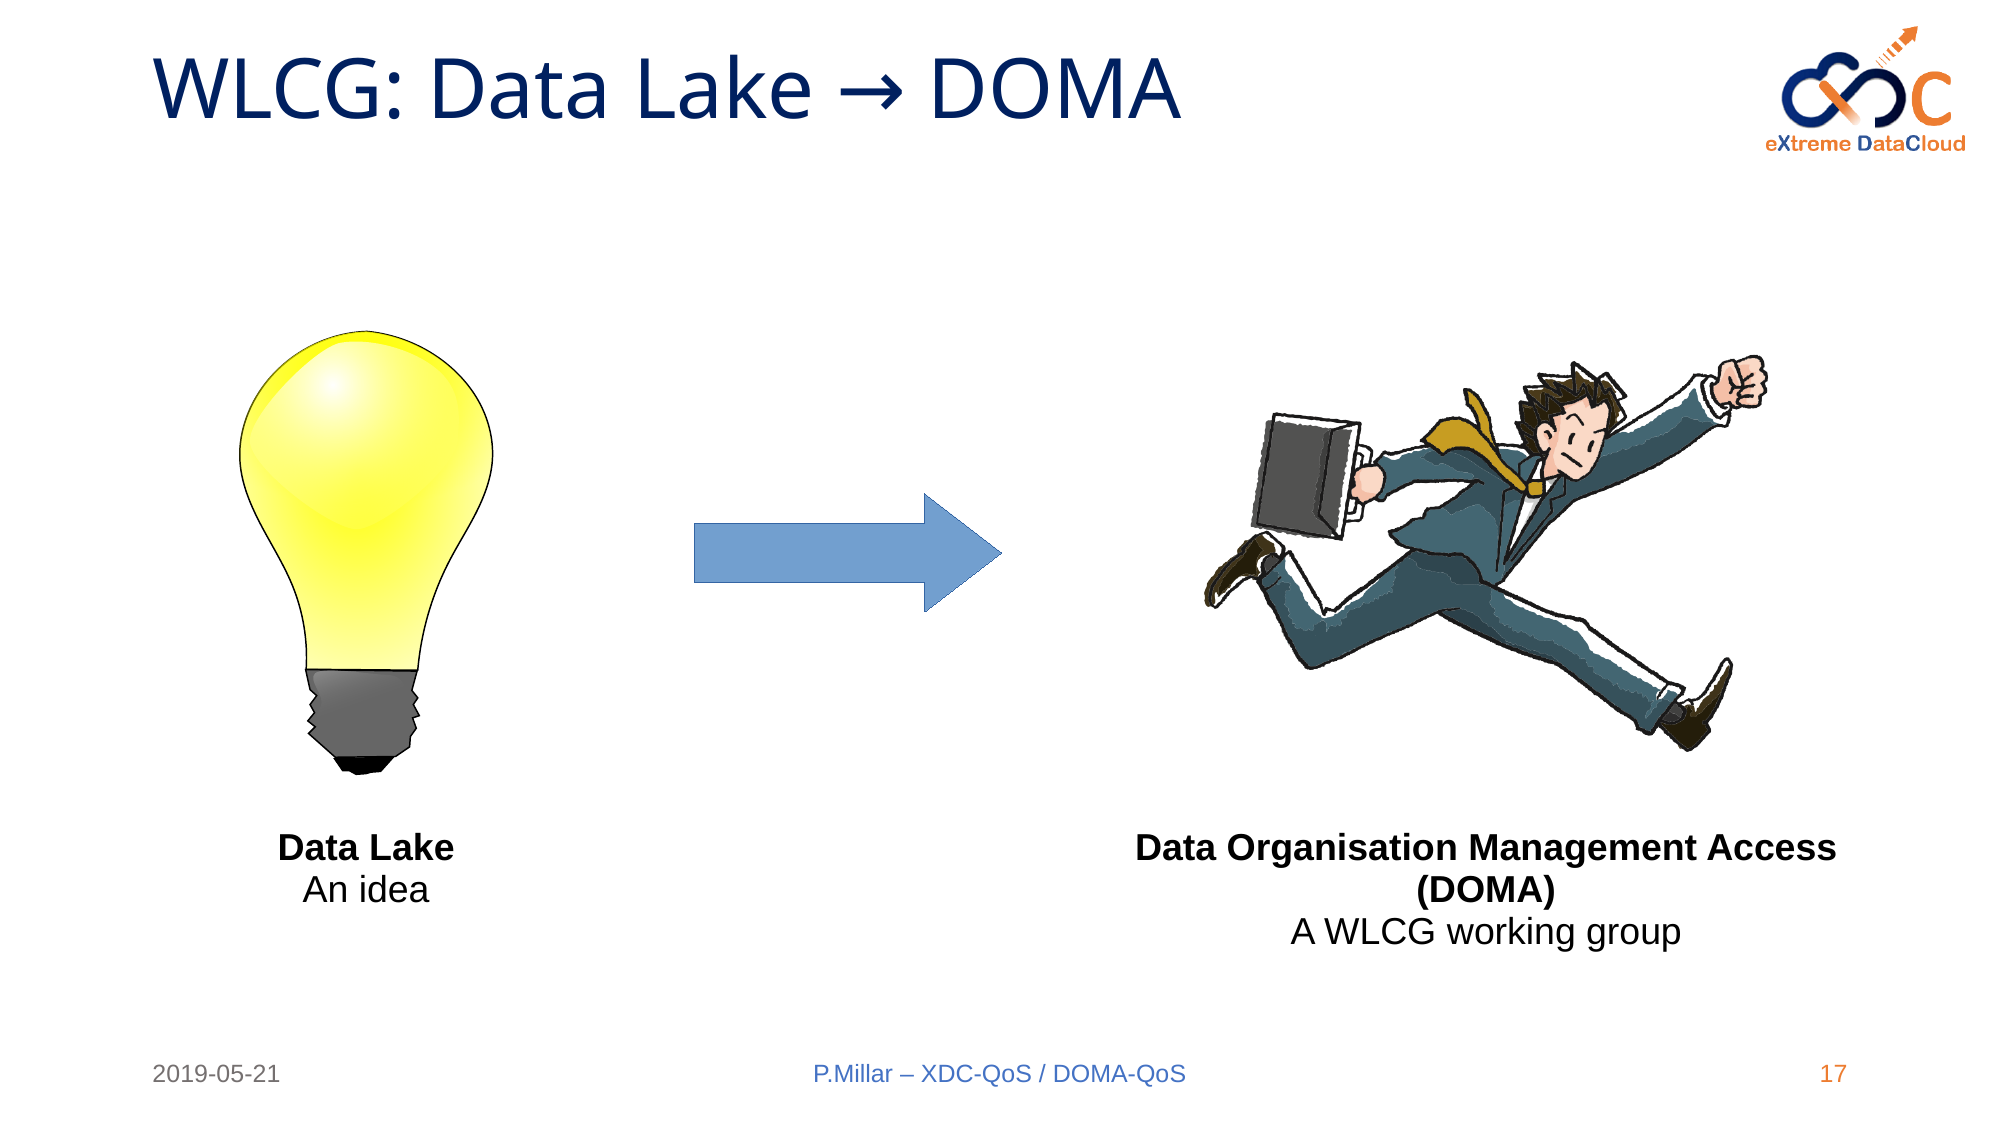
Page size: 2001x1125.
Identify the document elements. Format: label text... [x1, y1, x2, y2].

slide_number <number> [1412, 1042, 1863, 1103]
title WLCG: Data Lake → DOMA [137, 18, 1777, 152]
picture [238, 330, 494, 776]
slide_number 2019-05-21 [137, 1042, 588, 1103]
picture [1202, 352, 1770, 754]
text_box [694, 493, 1002, 612]
picture [1740, 18, 1985, 170]
text_box Data Organisation Management Access (DOMA) A WLCG working group [1114, 819, 1859, 975]
text_box Data Lake An idea [141, 819, 591, 919]
footer P.Millar – XDC-QoS / DOMA-QoS [662, 1042, 1338, 1103]
